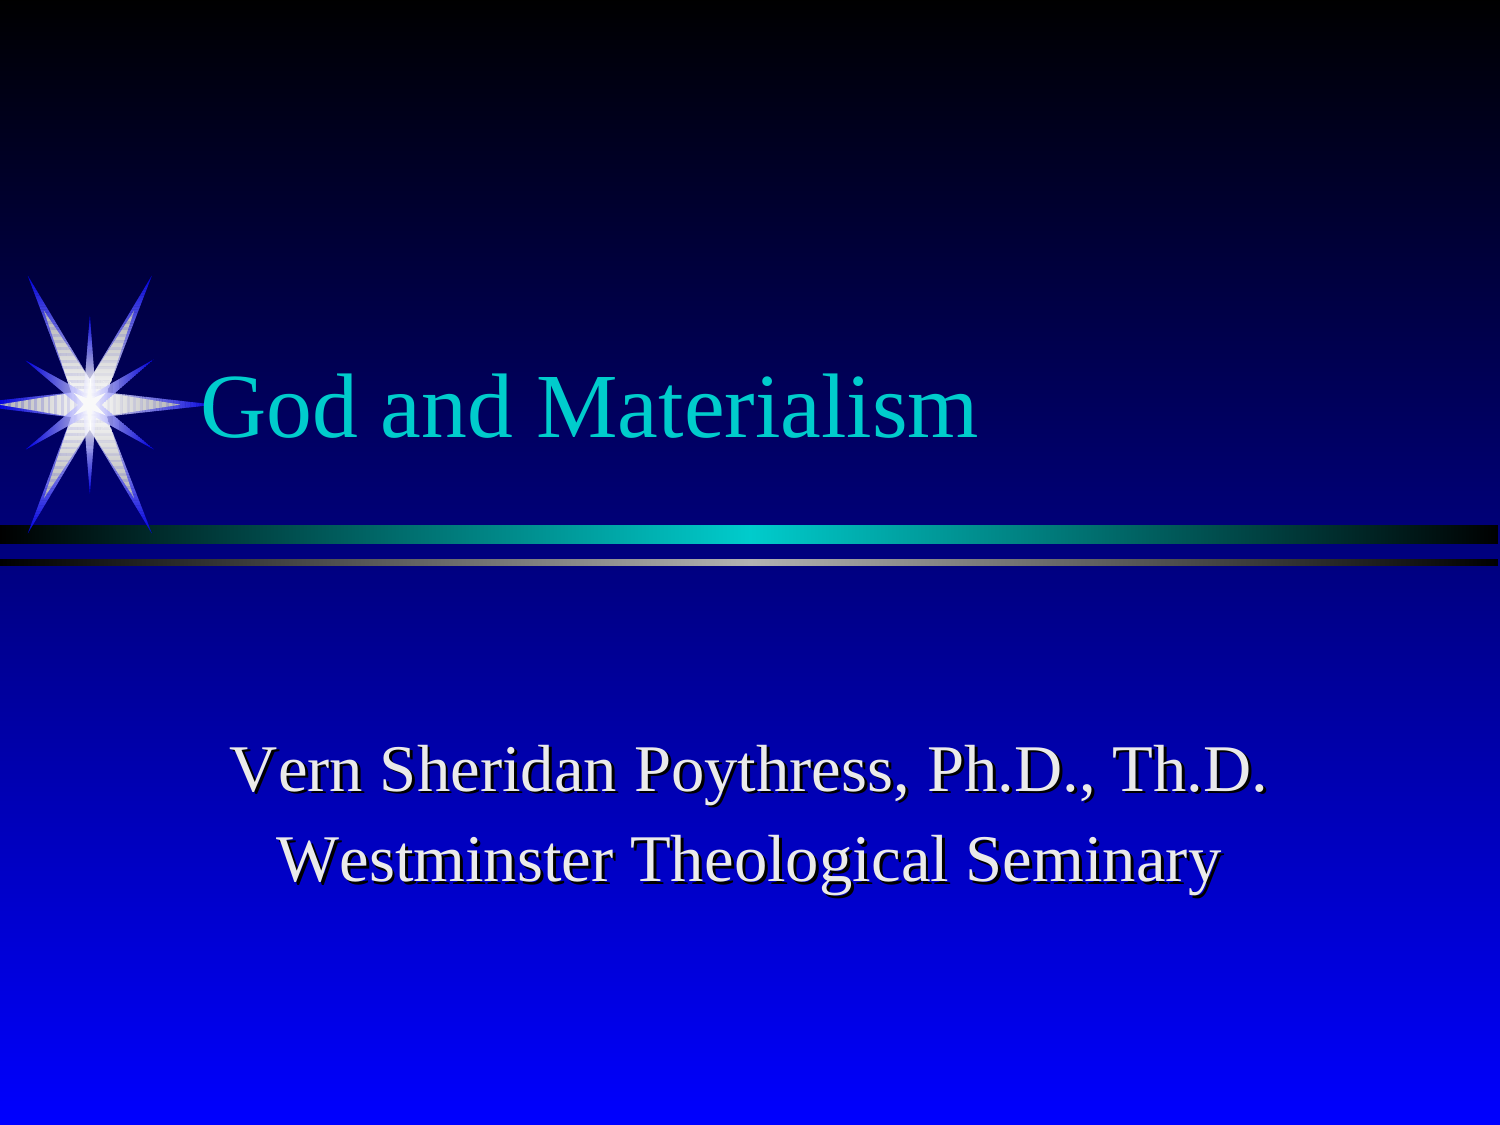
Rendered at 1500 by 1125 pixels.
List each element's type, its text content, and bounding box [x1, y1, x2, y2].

title God and Materialism [200, 319, 1476, 493]
subtitle Vern Sheridan Poythress, Ph.D., Th.D. Westminster Theological Seminary [75, 637, 1425, 991]
